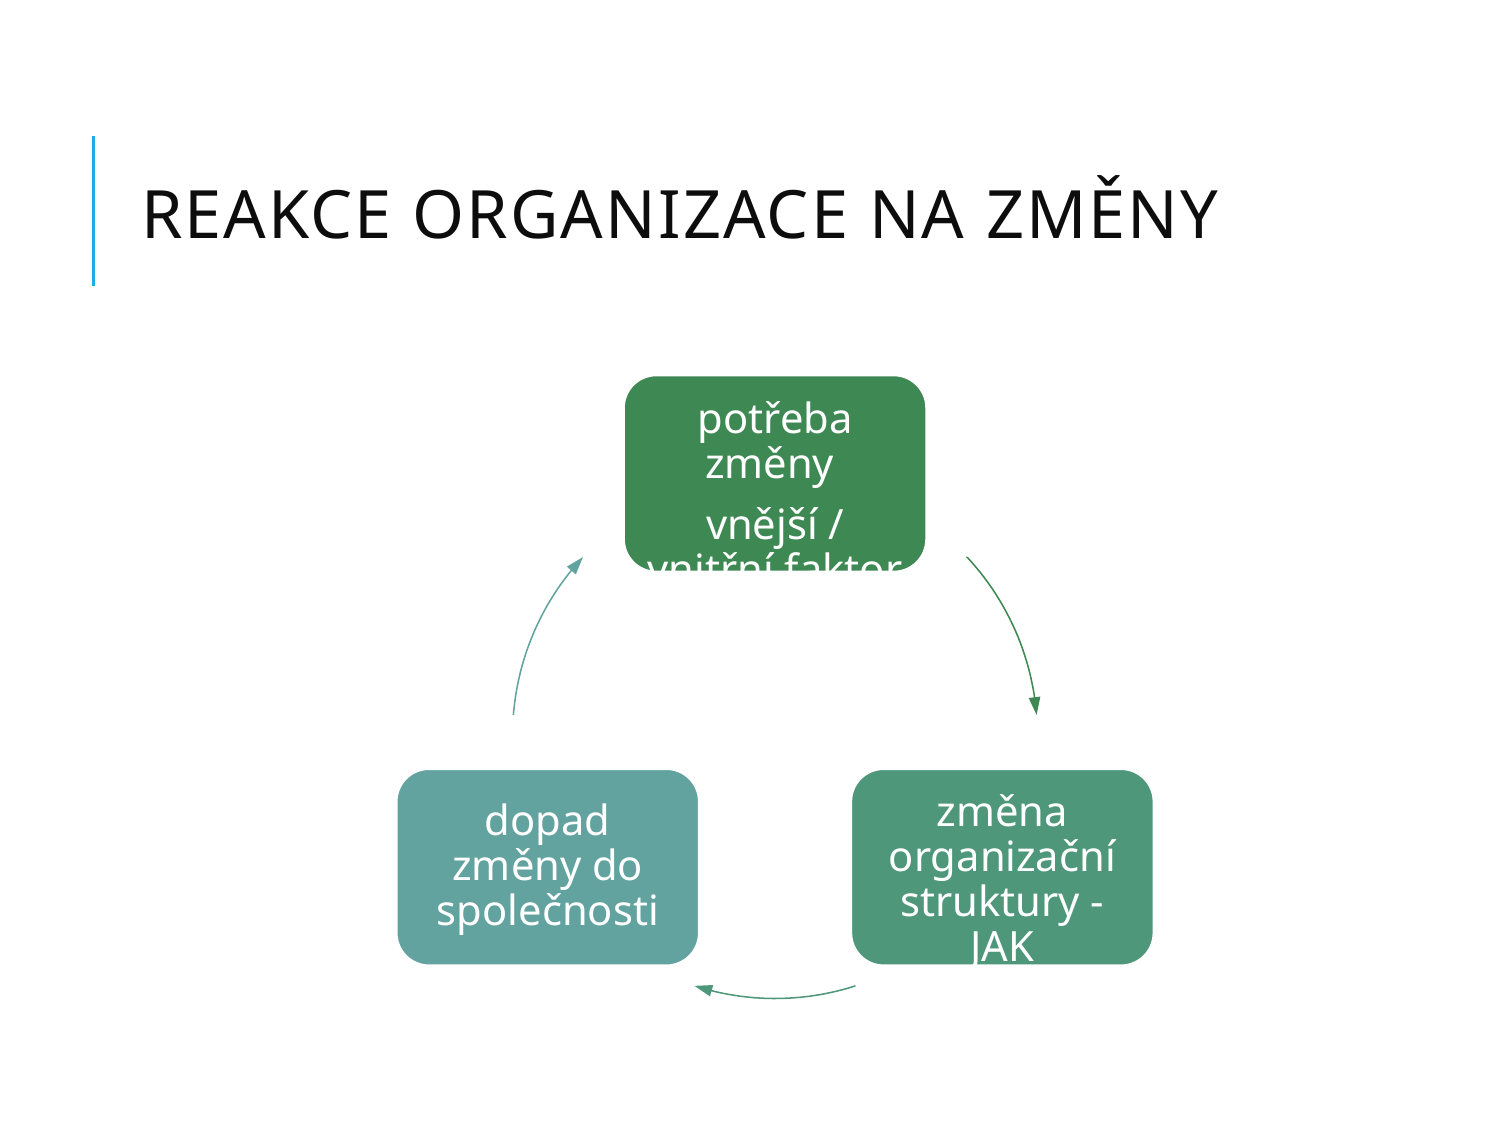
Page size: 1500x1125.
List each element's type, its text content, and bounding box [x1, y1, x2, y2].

text_box dopad změny do společnosti [396, 768, 700, 966]
text_box změna organizační struktury - JAK [850, 768, 1154, 966]
text_box potřeba změny vnější / vnitřní faktor PROČ [623, 375, 927, 573]
title Reakce organizace na změny [126, 96, 1322, 343]
